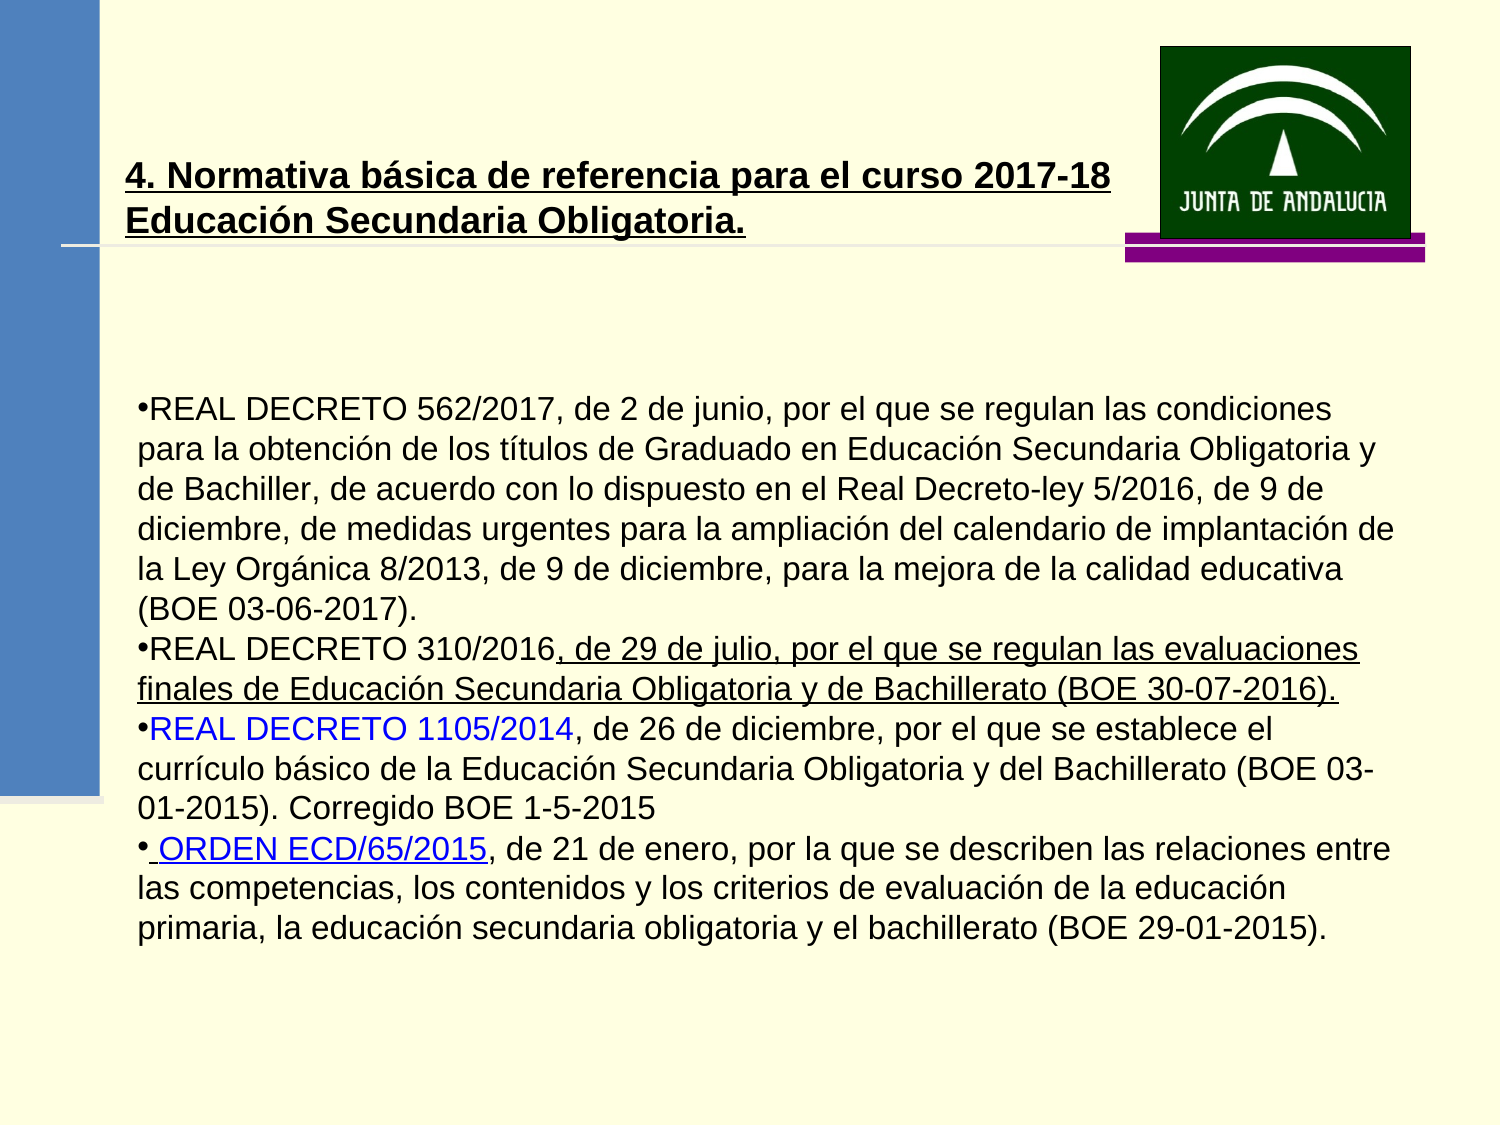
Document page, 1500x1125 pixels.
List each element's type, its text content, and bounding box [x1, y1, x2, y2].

text_box REAL DECRETO 562/2017, de 2 de junio, por el que se regulan las condiciones para la obtención de los títulos de Graduado en Educación Secundaria Obligatoria y de Bachiller, de acuerdo con lo dispuesto en el Real Decreto-ley 5/2016, de 9 de diciembre, de medidas urgentes para la ampliación del calendario de implantación de la Ley Orgánica 8/2013, de 9 de diciembre, para la mejora de la calidad educativa (BOE 03-06-2017). REAL DECRETO 310/2016, de 29 de julio, por el que se regulan las evaluaciones finales de Educación Secundaria Obligatoria y de Bachillerato (BOE 30-07-2016). REAL DECRETO 1105/2014, de 26 de diciembre, por el que se establece el currículo básico de la Educación Secundaria Obligatoria y del Bachillerato (BOE 03-01-2015). Corregido BOE 1-5-2015 ORDEN ECD/65/2015, de 21 de enero, por la que se describen las relaciones entre las competencias, los contenidos y los criterios de evaluación de la educación primaria, la educación secundaria obligatoria y el bachillerato (BOE 29-01-2015). [137, 387, 1400, 999]
text_box 4. Normativa básica de referencia para el curso 2017-18 Educación Secundaria Obligatoria. [124, 124, 1426, 313]
picture [1160, 46, 1410, 239]
